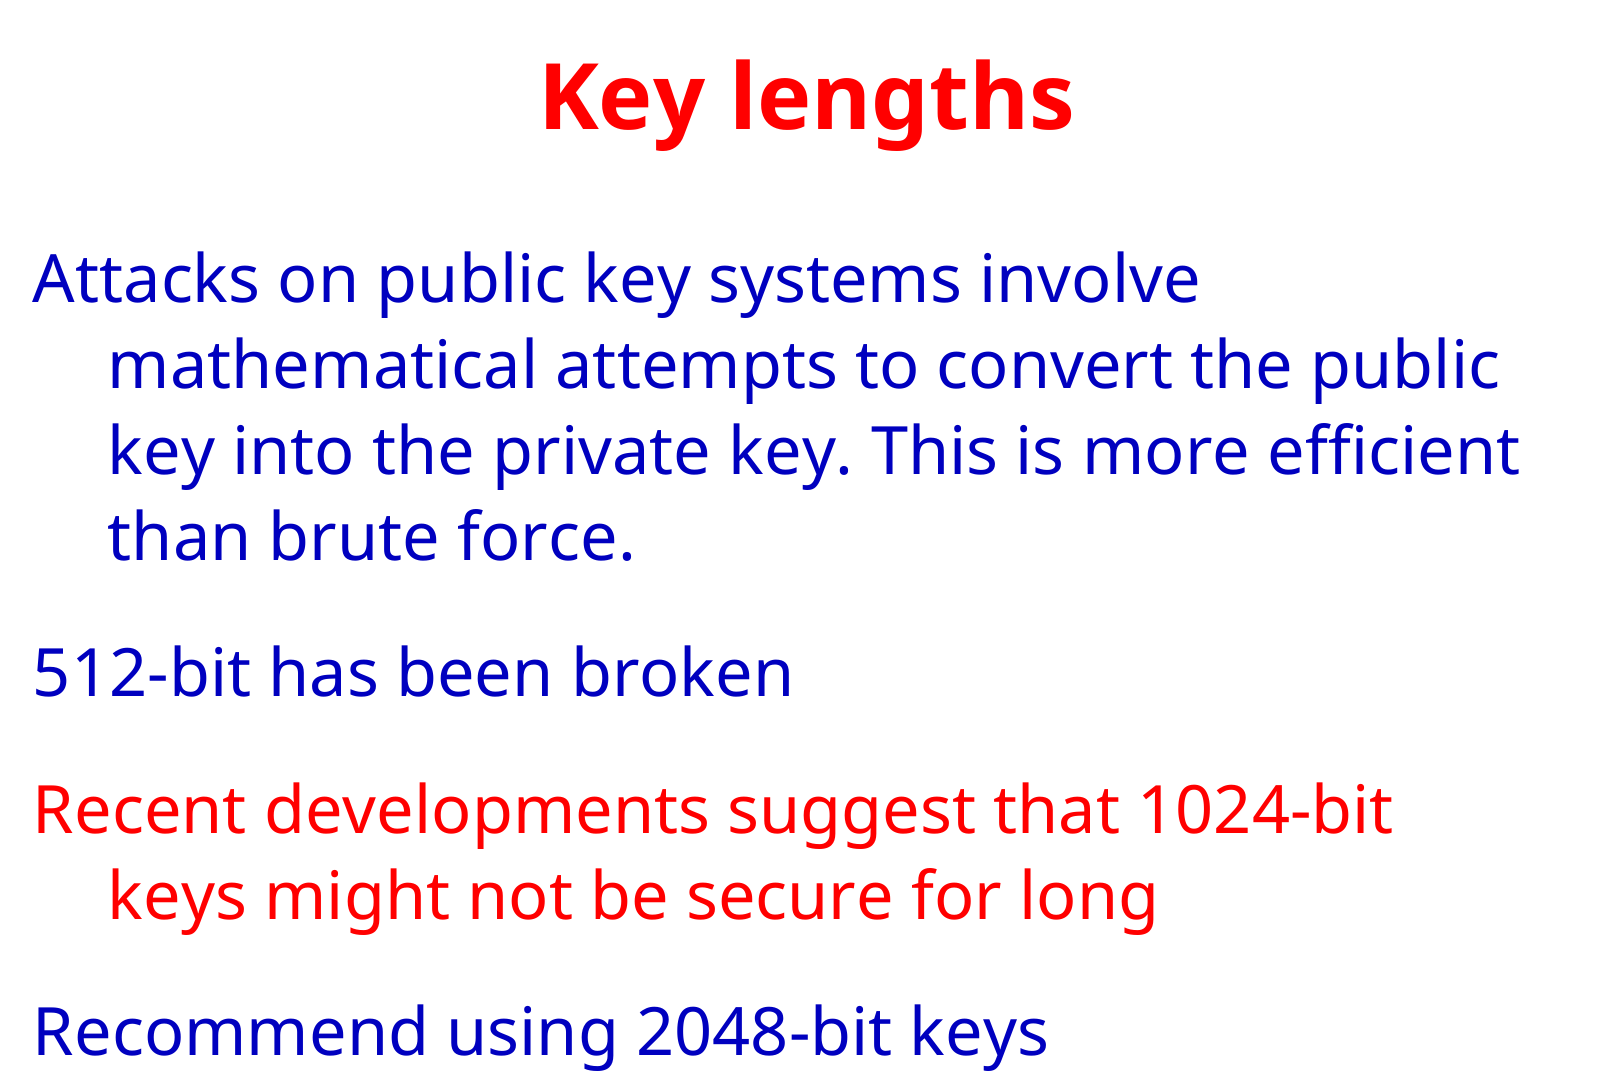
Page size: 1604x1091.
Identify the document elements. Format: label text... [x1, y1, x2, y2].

title Key lengths [523, 28, 1091, 132]
list Attacks on public key systems involve mathematical attempts to convert the public key into the private key. This is more efficient than brute force. 512-bit has been broken Recent developments suggest that 1024-bit keys might not be secure for long Recommend using 2048-bit keys [32, 233, 1526, 997]
